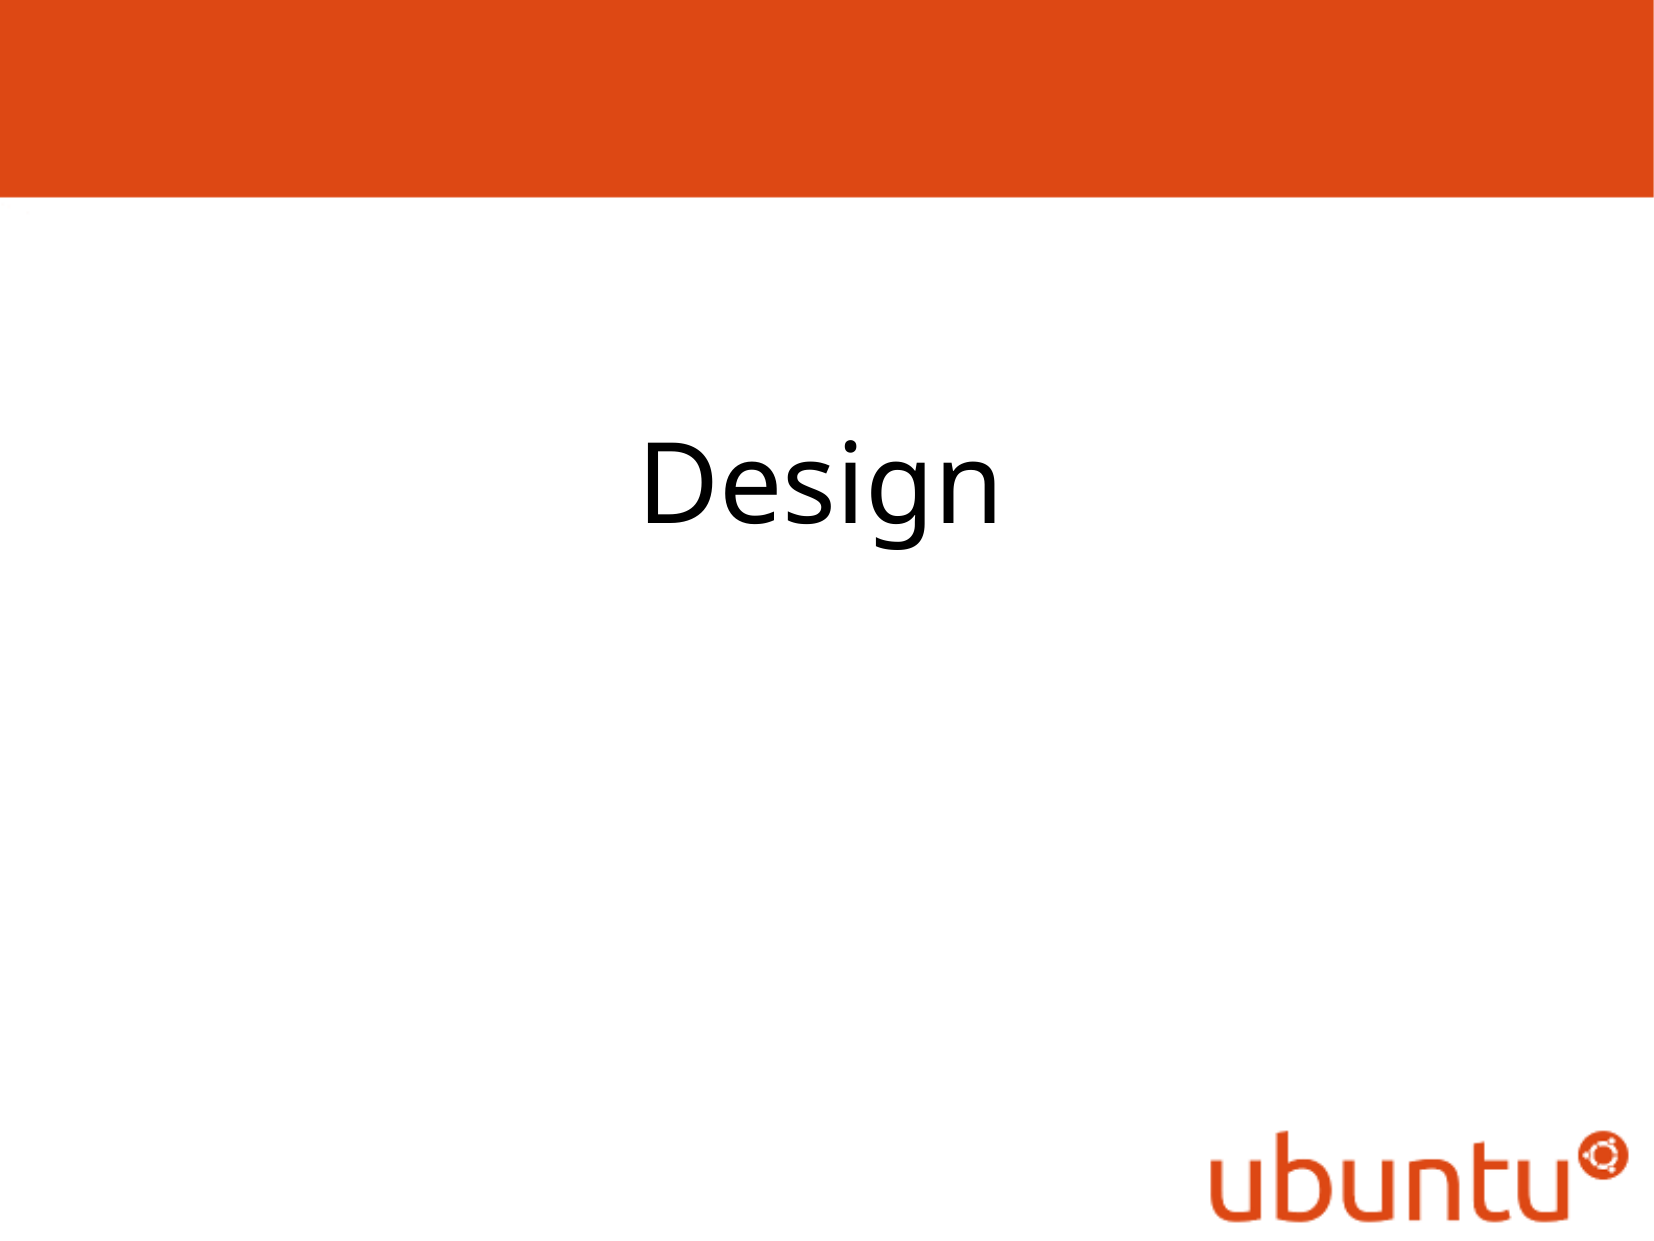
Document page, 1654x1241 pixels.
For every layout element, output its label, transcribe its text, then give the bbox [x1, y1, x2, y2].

picture [0, 0, 1654, 1241]
subtitle Design [76, 0, 1565, 1109]
